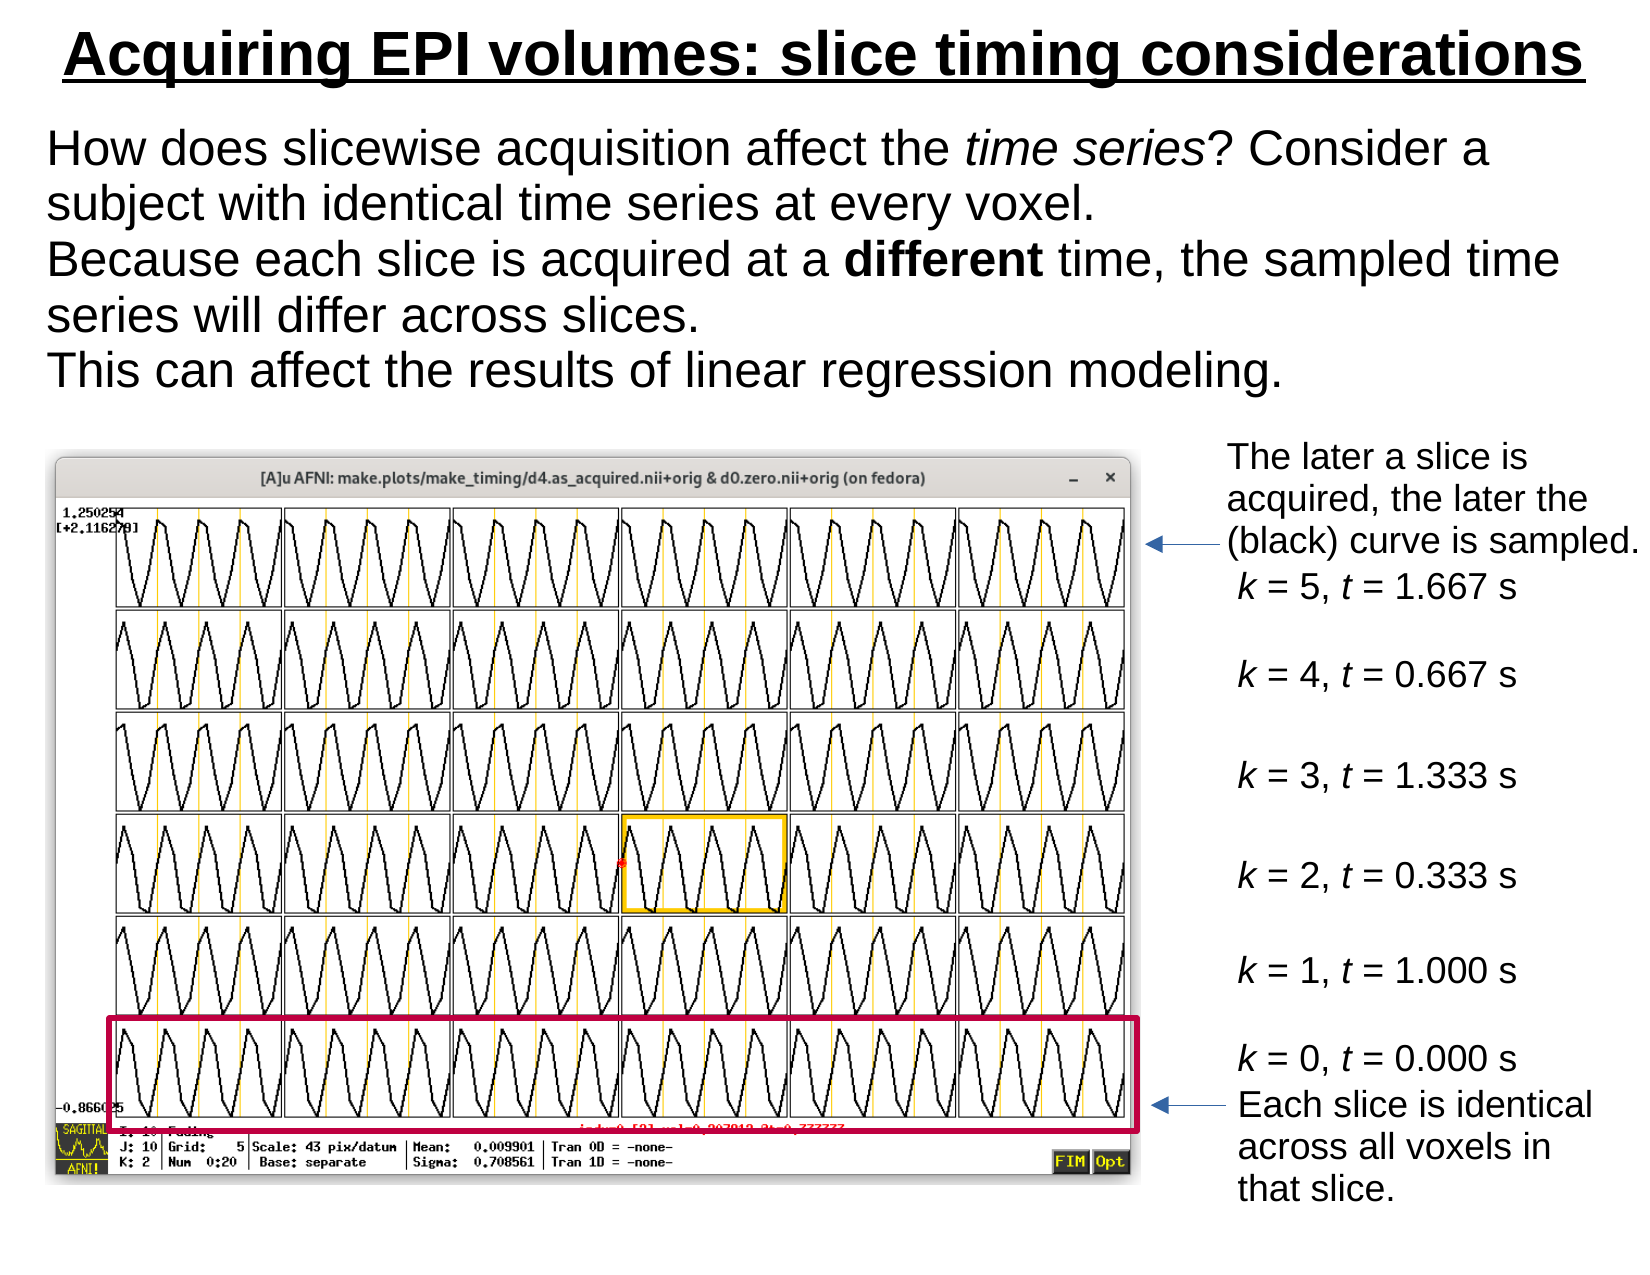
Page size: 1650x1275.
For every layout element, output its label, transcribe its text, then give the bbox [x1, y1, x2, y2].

text_box k = 5, t = 1.667 s [1223, 579, 1636, 615]
text_box The later a slice is acquired, the later the (black) curve is sampled. [1211, 428, 1650, 579]
text_box k = 1, t = 1.000 s [1223, 941, 1636, 999]
text_box k = 3, t = 1.333 s [1223, 746, 1636, 804]
text_box k = 4, t = 0.667 s [1223, 646, 1636, 704]
text_box Each slice is identical across all voxels in that slice. [1222, 1088, 1636, 1217]
text_box Acquiring EPI volumes: slice timing considerations [47, 11, 1601, 97]
text_box How does slicewise acquisition affect the time series? Consider a subject with identical time series at every voxel. Because each slice is acquired at a different time, the sampled time series will differ across slices. This can affect the results of linear regression modeling. [31, 112, 1645, 406]
picture [45, 449, 1141, 1186]
text_box k = 0, t = 0.000 s [1222, 1030, 1636, 1088]
text_box k = 2, t = 0.333 s [1223, 847, 1636, 904]
